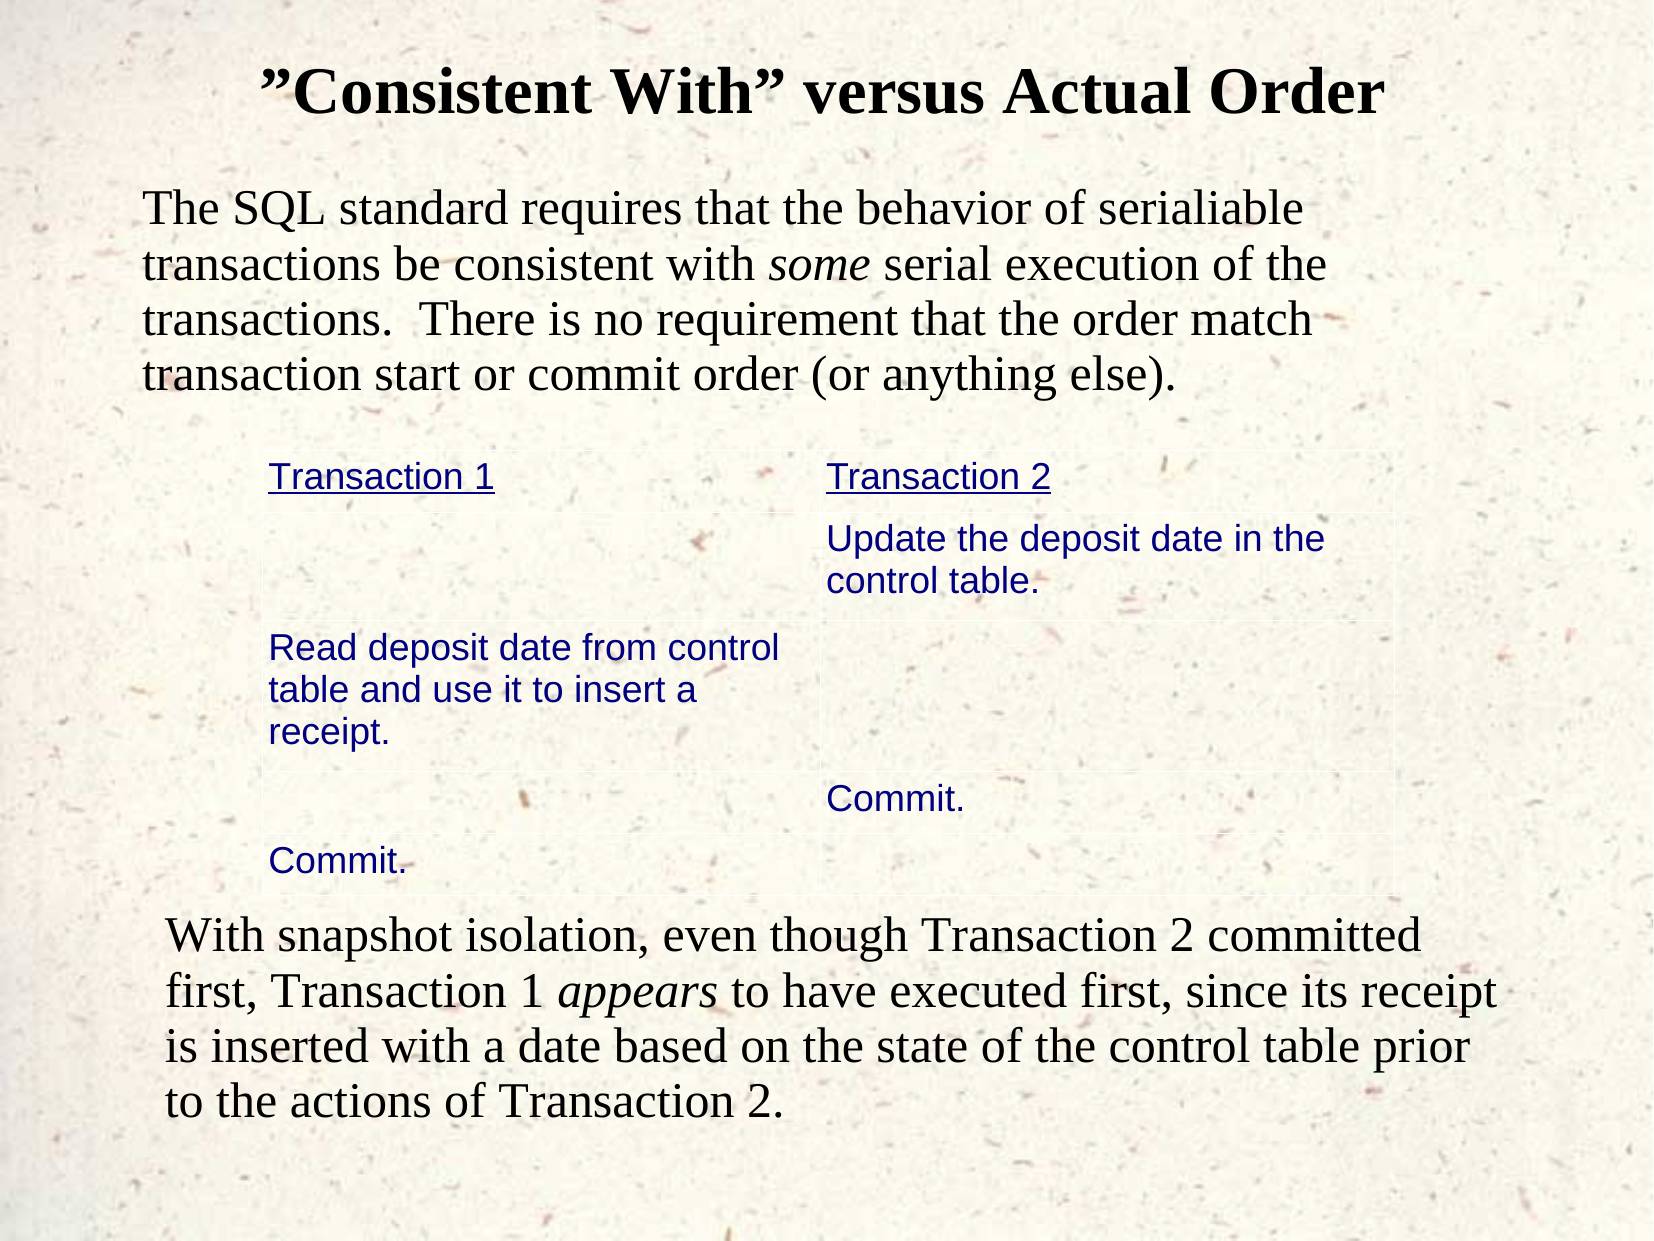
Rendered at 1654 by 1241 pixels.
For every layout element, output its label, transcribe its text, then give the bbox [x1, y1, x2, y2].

table_cell Read deposit date from control table and use it to insert a receipt. [263, 621, 820, 771]
table_cell Commit. [263, 834, 820, 895]
picture [0, 0, 1654, 1241]
table_cell [263, 513, 820, 620]
table_cell [821, 621, 1394, 771]
subtitle The SQL standard requires that the behavior of serialiable transactions be consistent with some serial execution of the transactions. There is no requirement that the order match transaction start or commit order (or anything else). [142, 131, 1536, 451]
title ”Consistent With” versus Actual Order [112, 31, 1535, 151]
text_box With snapshot isolation, even though Transaction 2 committed first, Transaction 1 appears to have executed first, since its receipt is inserted with a date based on the state of the control table prior to the actions of Transaction 2. [150, 900, 1538, 1163]
table_header Transaction 2 [821, 451, 1394, 512]
table_cell Commit. [821, 772, 1394, 833]
table_cell [263, 772, 820, 833]
table_cell Update the deposit date in the control table. [821, 513, 1394, 620]
table_cell [821, 834, 1394, 895]
table_header Transaction 1 [263, 451, 820, 512]
